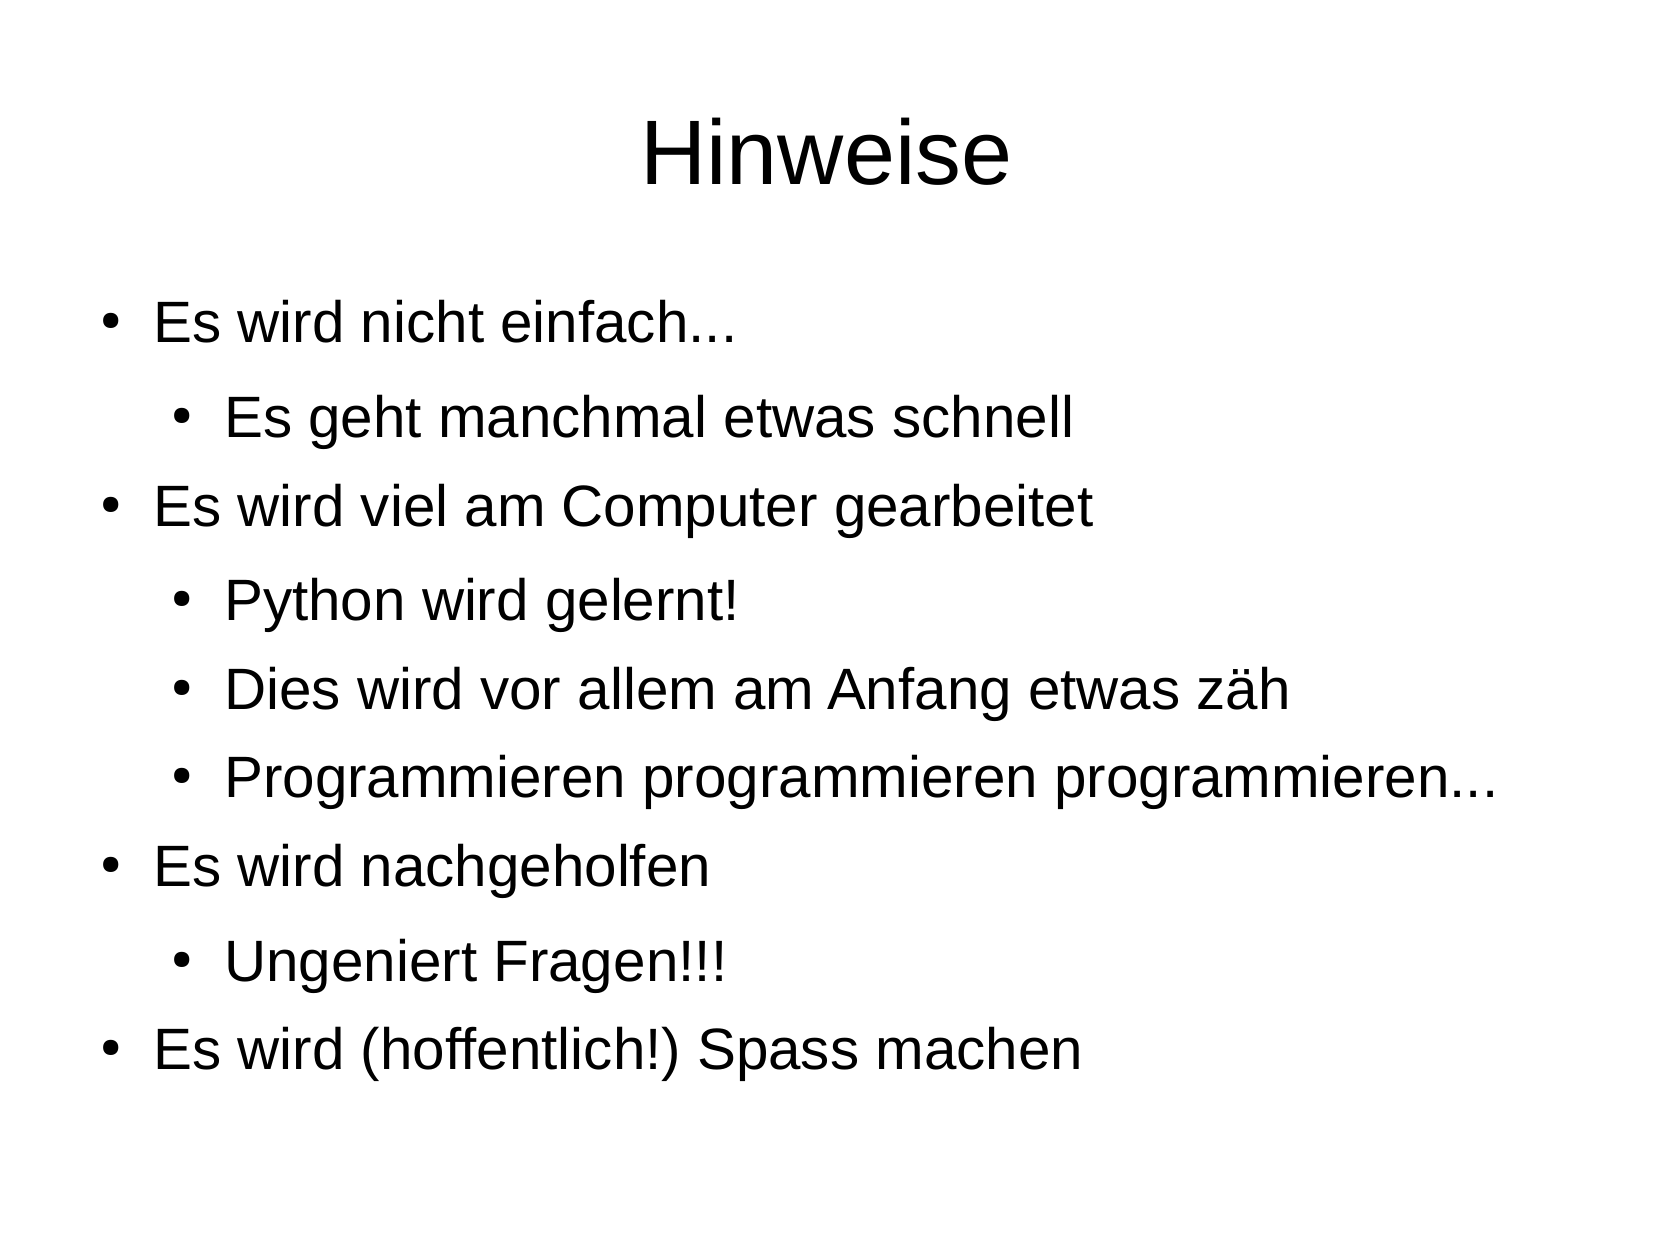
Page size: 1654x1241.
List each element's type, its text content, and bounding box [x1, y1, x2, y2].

list Es wird nicht einfach... Es geht manchmal etwas schnell Es wird viel am Computer gearbeitet Python wird gelernt! Dies wird vor allem am Anfang etwas zäh Programmieren programmieren programmieren... Es wird nachgeholfen Ungeniert Fragen!!! Es wird (hoffentlich!) Spass machen [82, 290, 1571, 1080]
title Hinweise [82, 49, 1571, 257]
